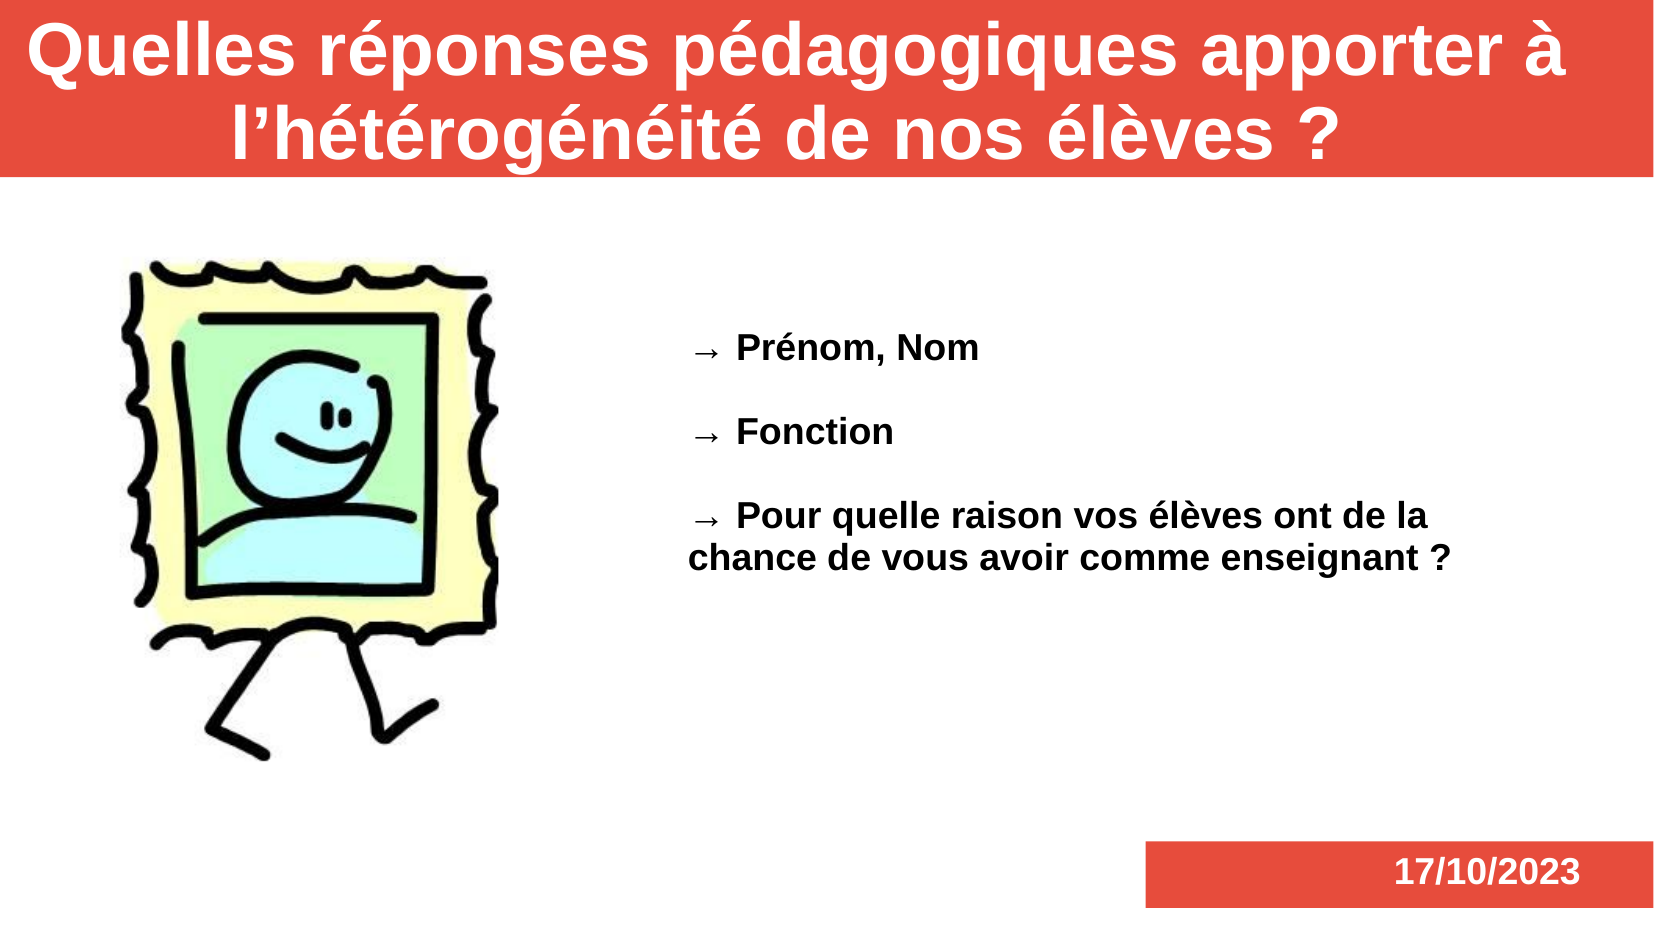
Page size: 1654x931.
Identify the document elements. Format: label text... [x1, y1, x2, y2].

text_box Quelles réponses pédagogiques apporter à l’hétérogénéité de nos élèves ? [0, 0, 1654, 183]
picture [106, 245, 533, 780]
text_box → Prénom, Nom → Fonction → Pour quelle raison vos élèves ont de la chance de vous avoir comme enseignant ? [673, 318, 1536, 591]
